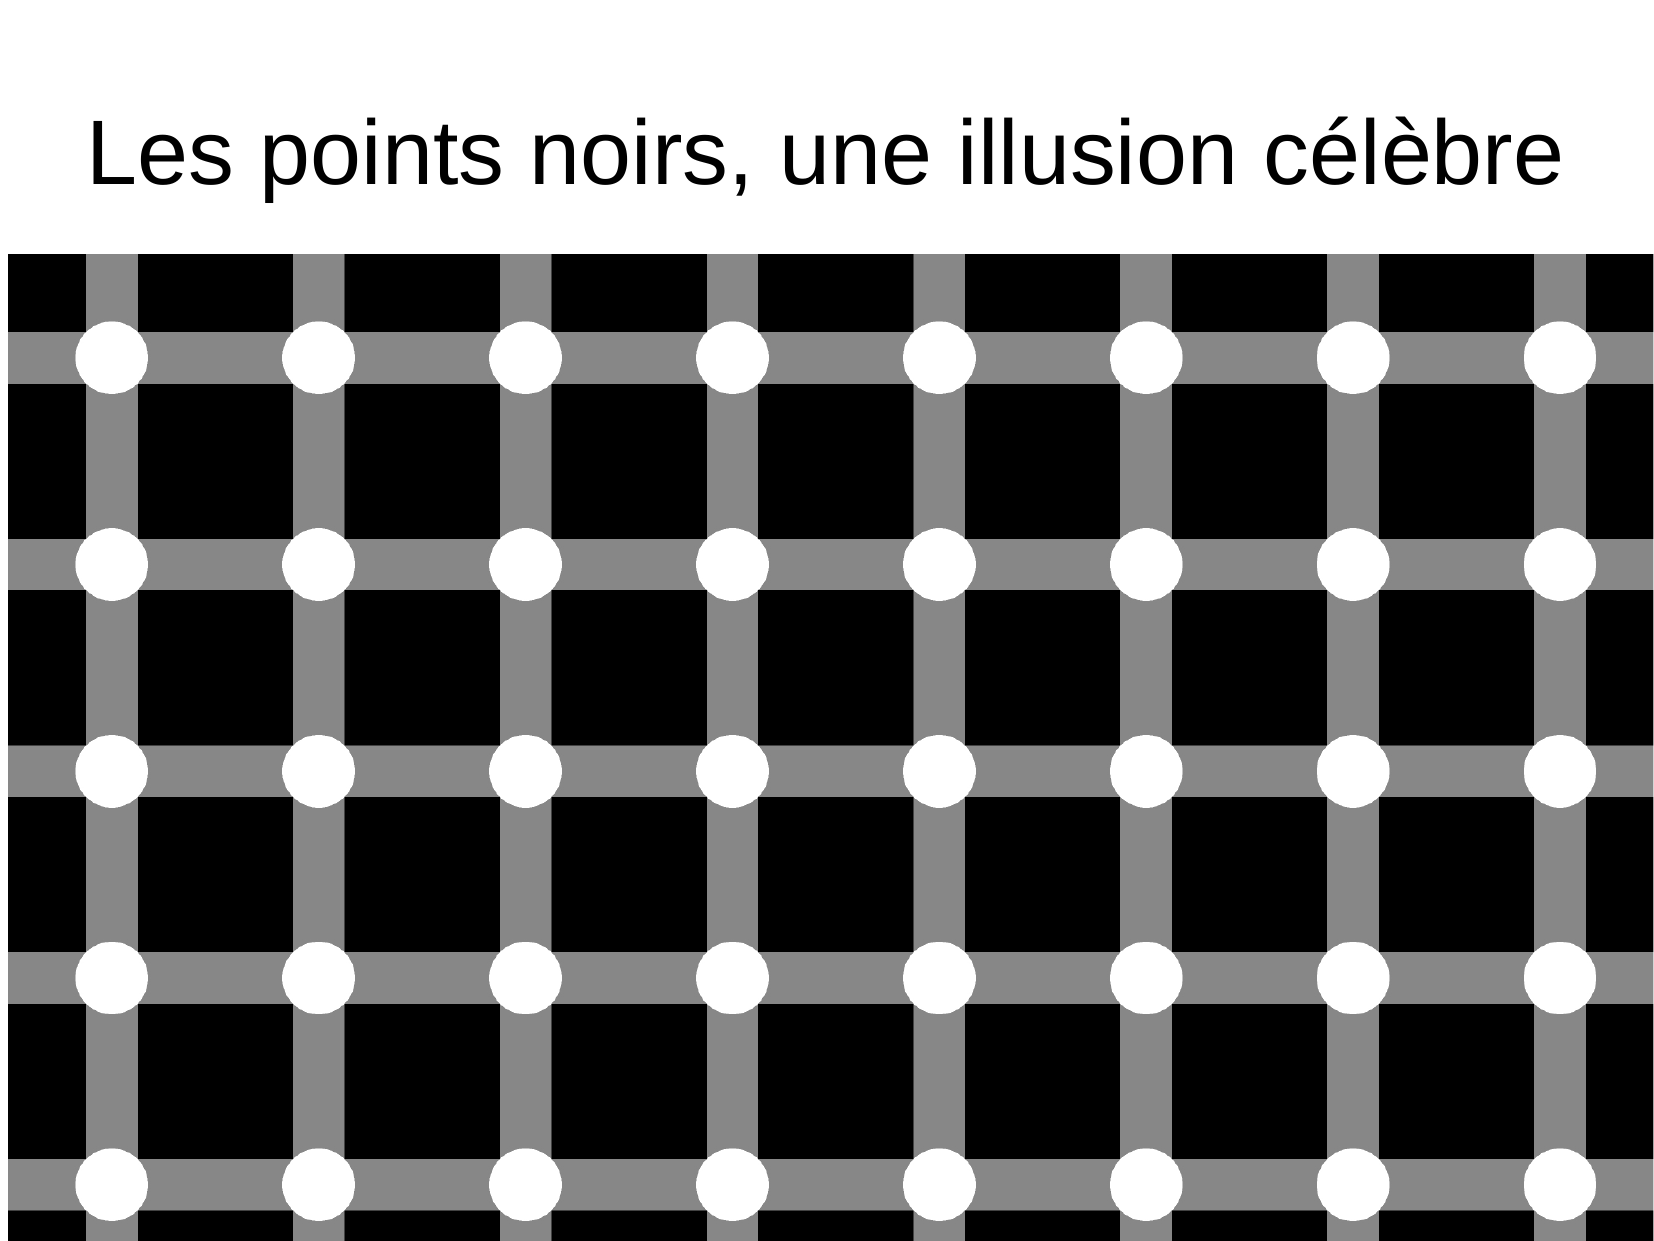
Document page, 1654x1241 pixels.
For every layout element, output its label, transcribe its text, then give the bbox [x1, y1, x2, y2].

title Les points noirs, une illusion célèbre [82, 49, 1571, 254]
picture [8, 254, 1654, 1241]
